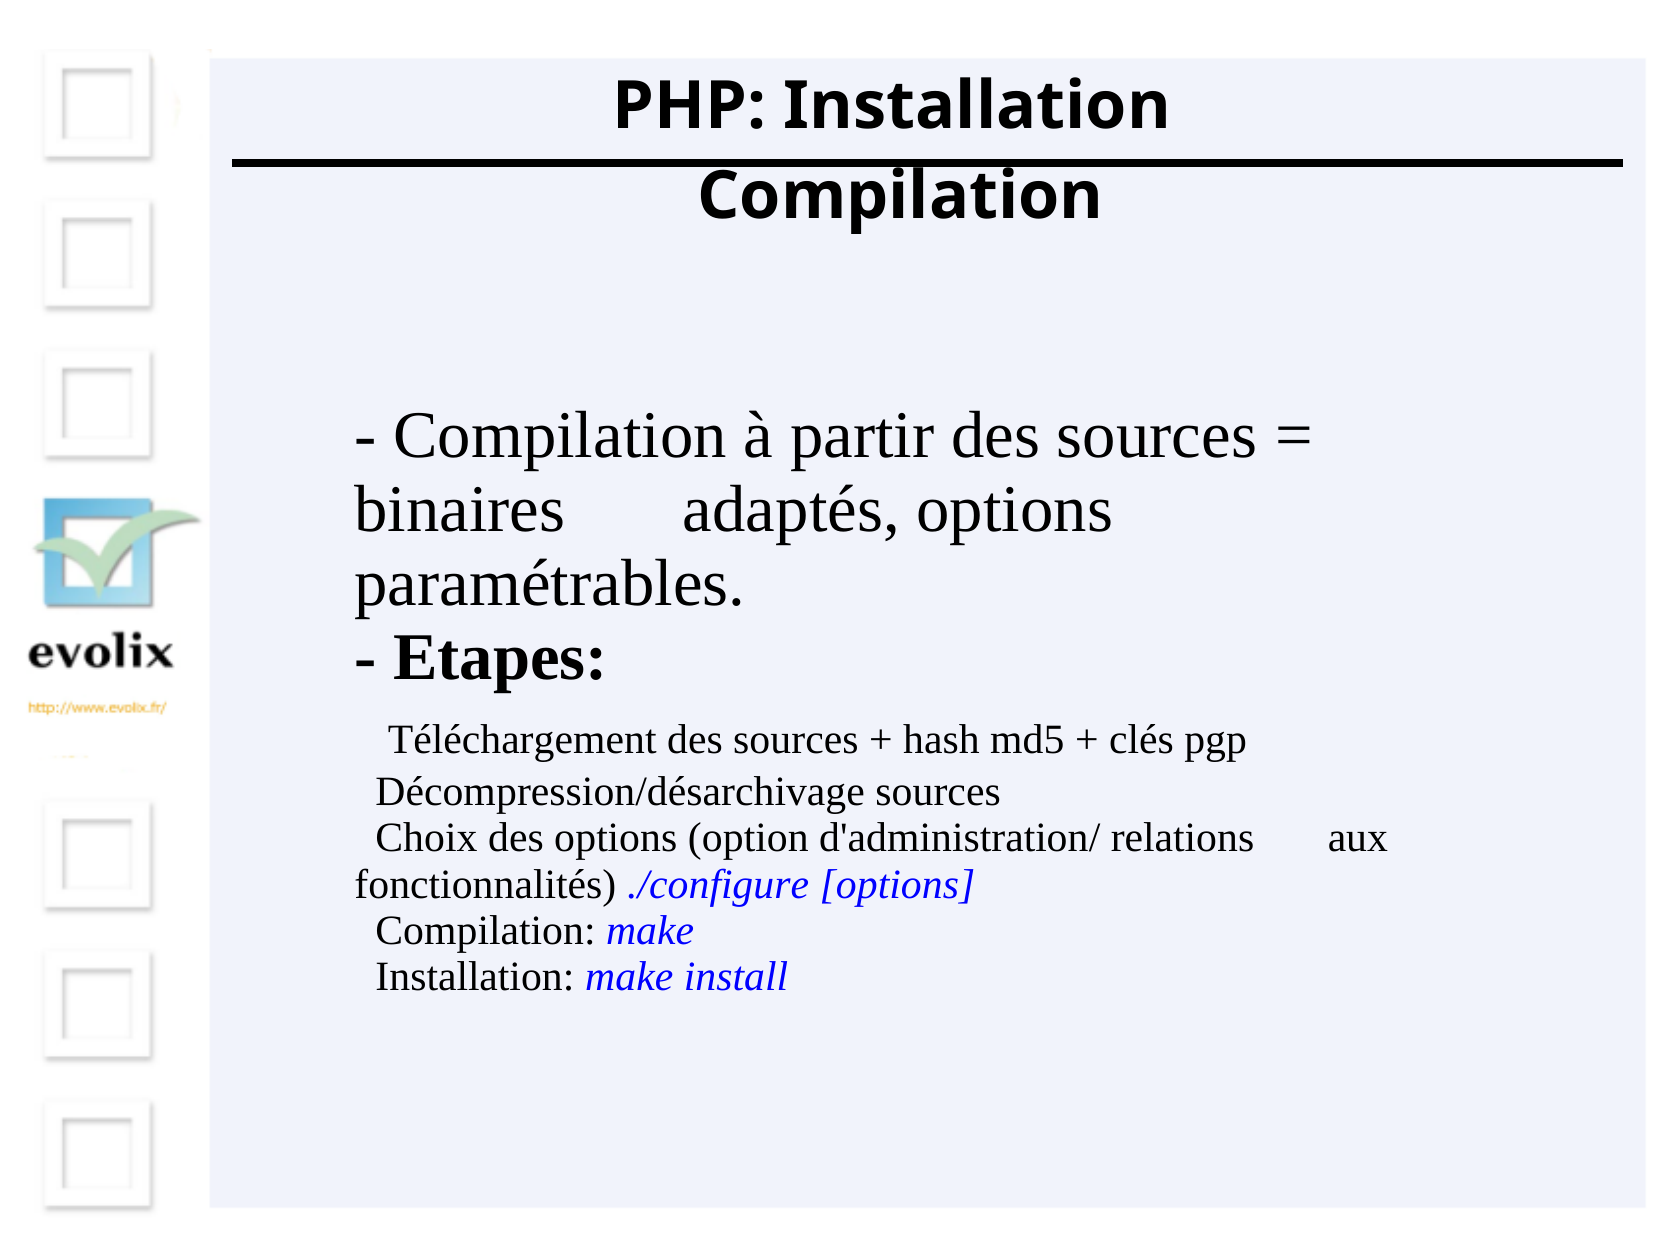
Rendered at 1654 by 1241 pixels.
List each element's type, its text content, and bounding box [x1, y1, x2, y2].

title PHP: Installation Compilation [413, 41, 1388, 254]
picture [0, 49, 1654, 1218]
text_box - Compilation à partir des sources = binaires adaptés, options paramétrables. - Etapes: Téléchargement des sources + hash md5 + clés pgp Décompression/désarchivage sources Choix des options (option d'administration/ relations aux fonctionnalités) ./configure [options] Compilation: make Installation: make install [354, 314, 1447, 1241]
